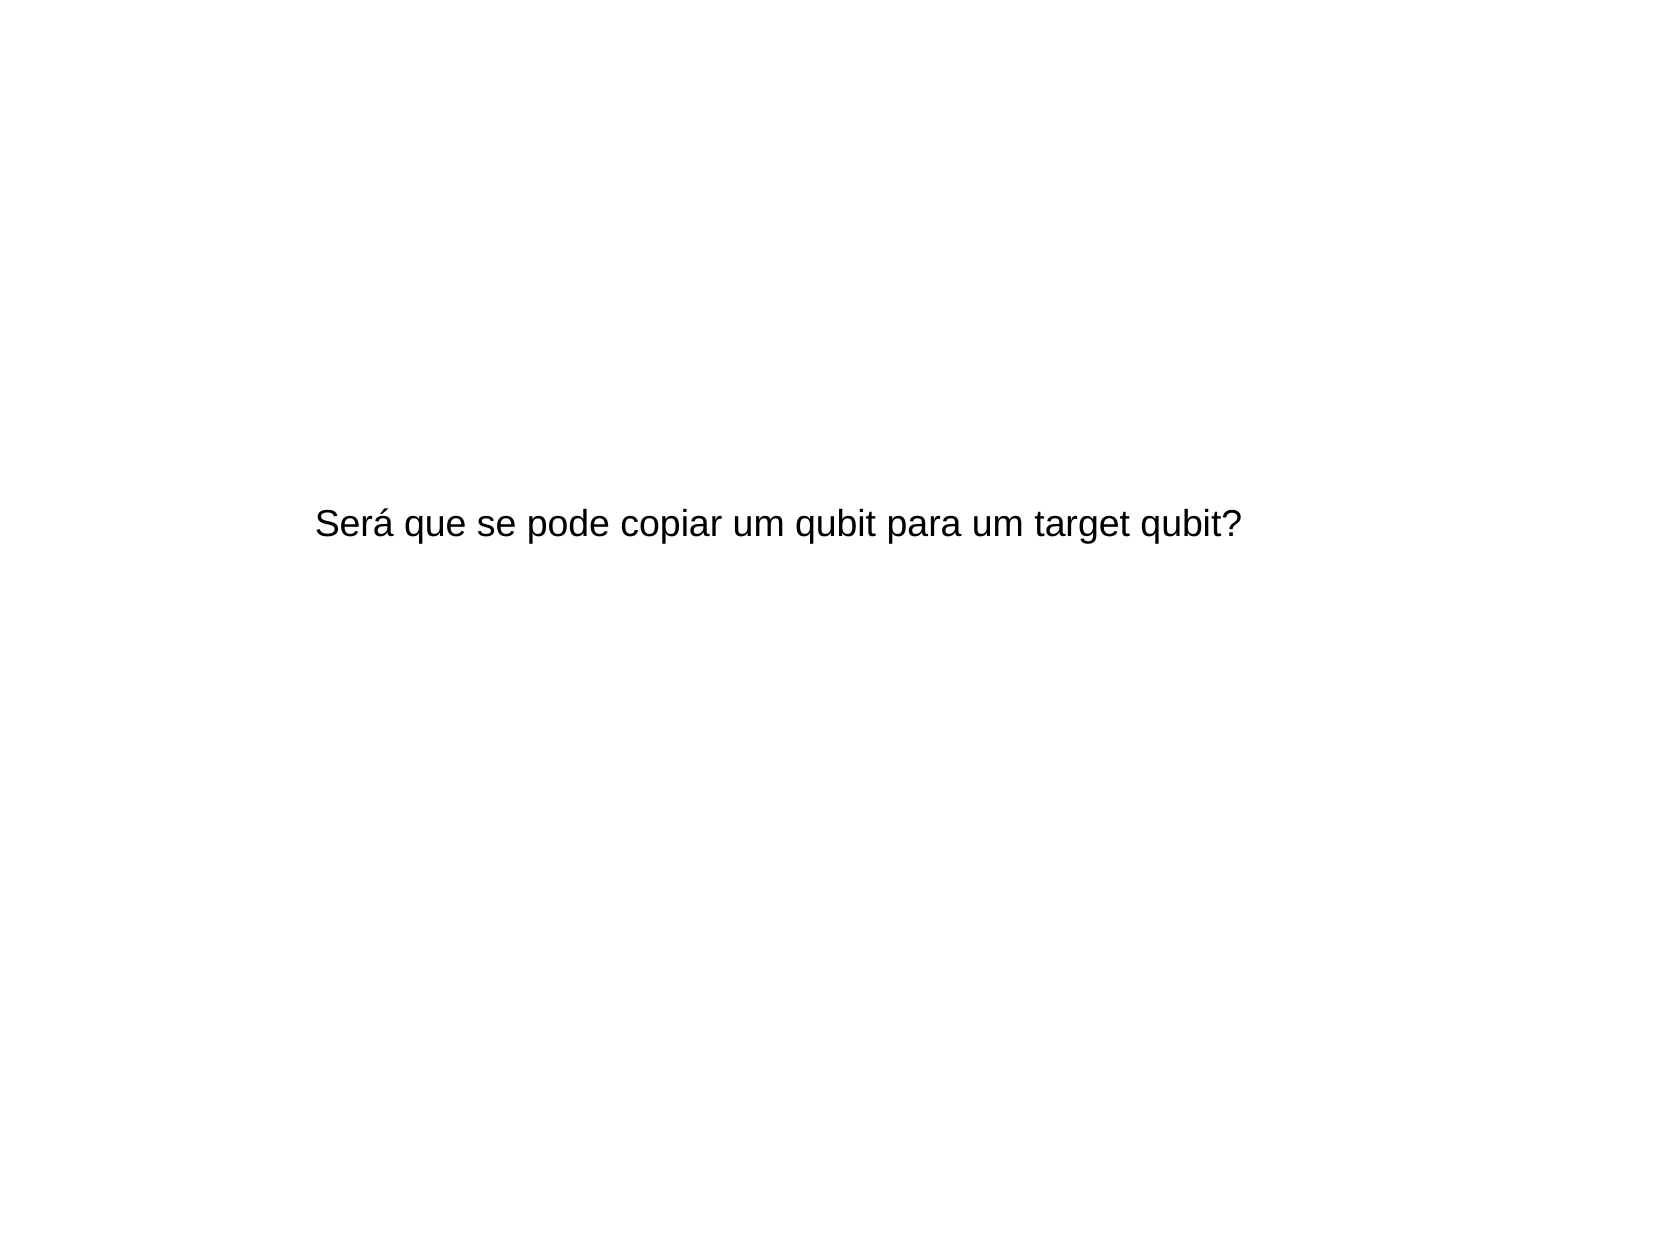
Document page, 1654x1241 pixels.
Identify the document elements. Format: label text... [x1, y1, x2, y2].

text_box Será que se pode copiar um qubit para um target qubit? [300, 495, 1306, 552]
